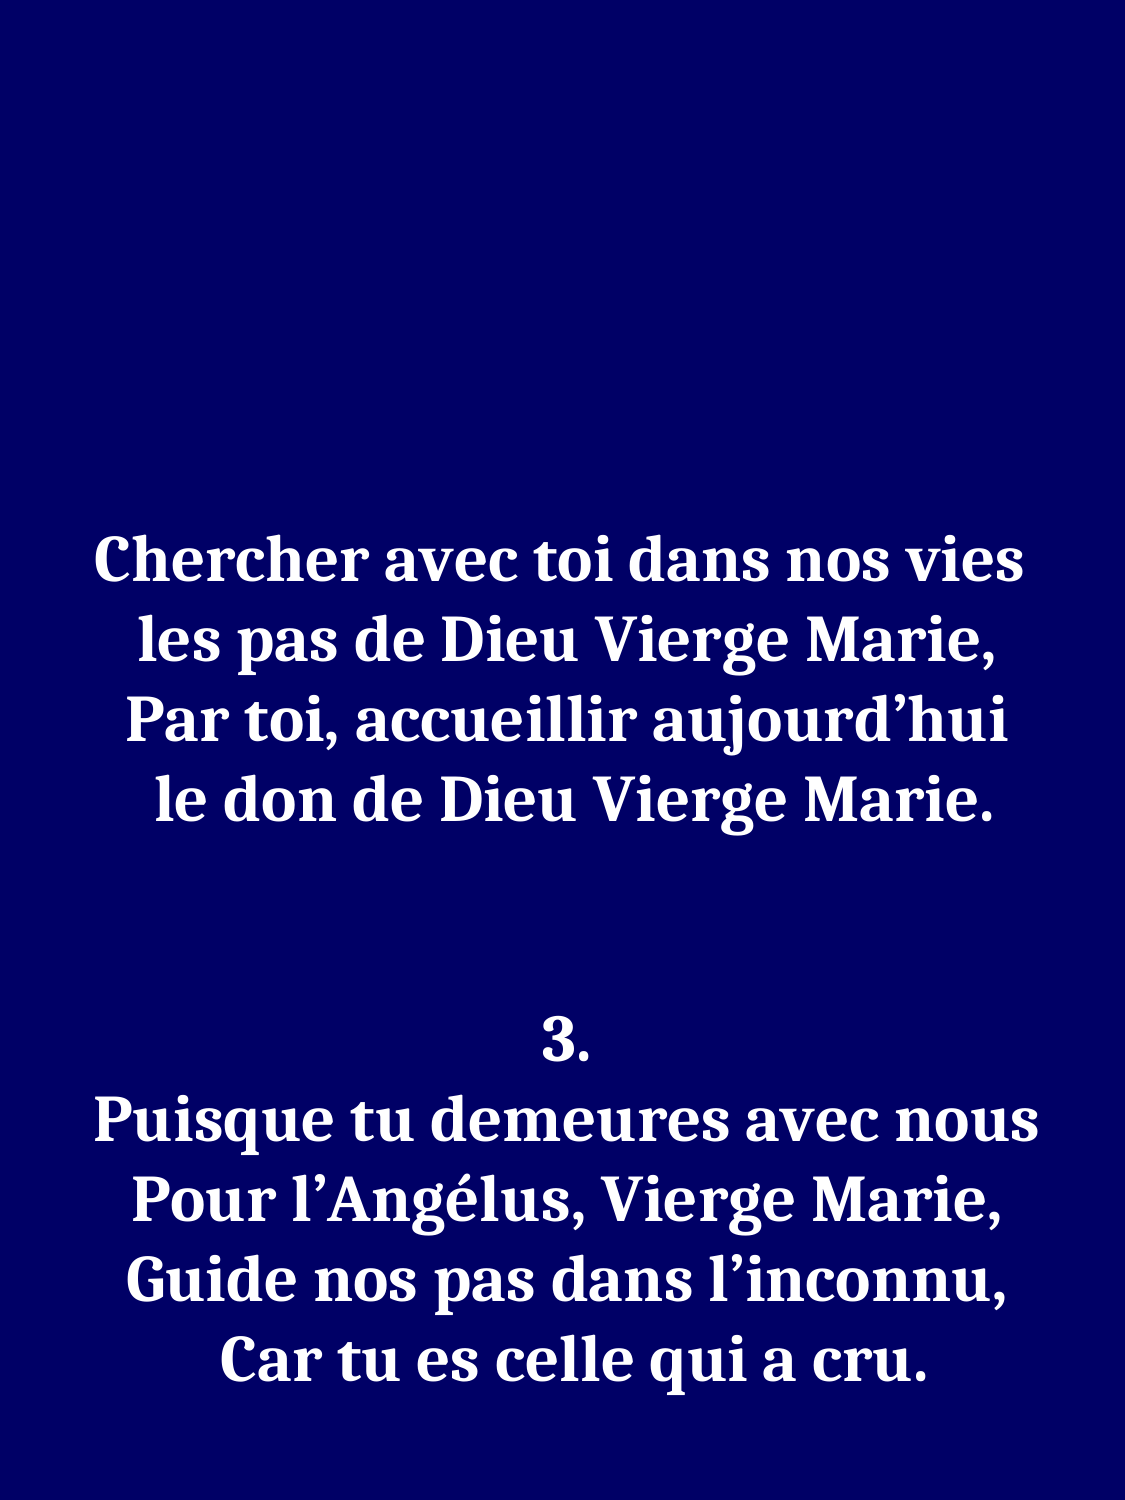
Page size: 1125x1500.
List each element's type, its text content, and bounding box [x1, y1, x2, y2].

text_box Chercher avec toi dans nos vies les pas de Dieu Vierge Marie, Par toi, accueillir aujourd’hui le don de Dieu Vierge Marie. 3. Puisque tu demeures avec nous Pour l’Angélus, Vierge Marie, Guide nos pas dans l’inconnu, Car tu es celle qui a cru. [23, 507, 1111, 1403]
